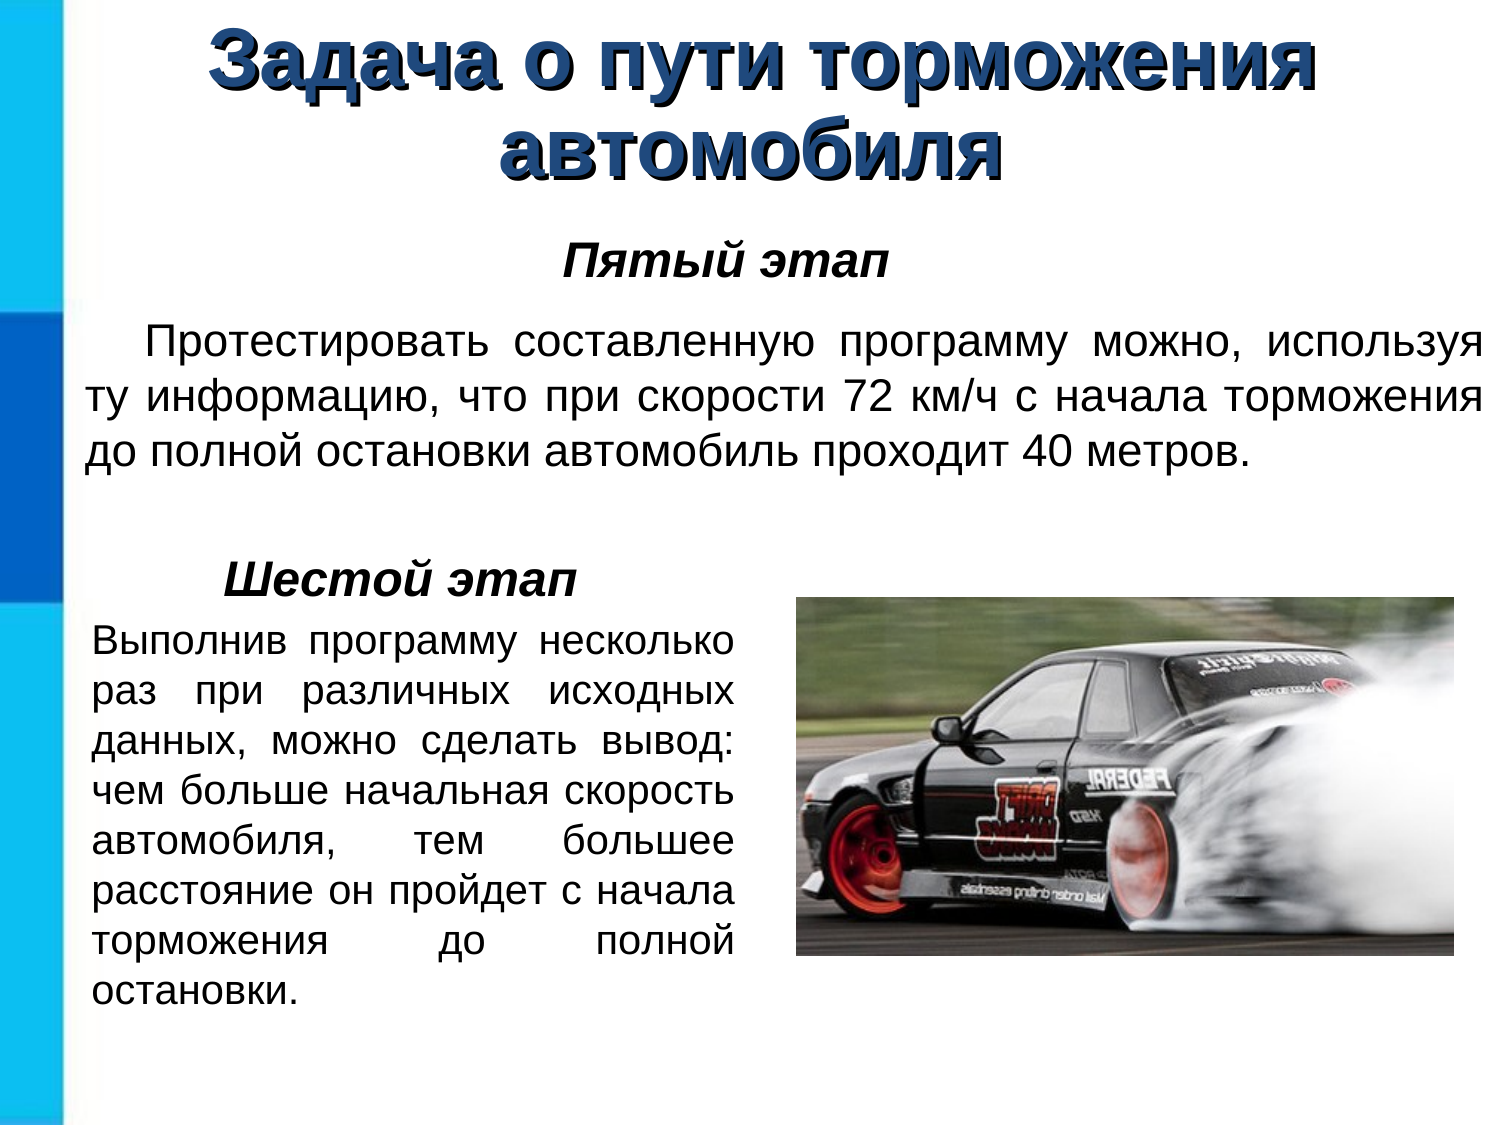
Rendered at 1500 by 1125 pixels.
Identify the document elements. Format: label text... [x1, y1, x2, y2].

text_box Выполнив программу несколько раз при различных исходных данных, можно сделать вывод: чем больше начальная скорость автомобиля, тем большее расстояние он пройдет с начала торможения до полной остановки. [76, 538, 751, 1021]
text_box Шестой этап [140, 538, 661, 615]
text_box Пятый этап [466, 219, 987, 296]
picture [0, 0, 1500, 1125]
text_box Задача о пути торможения автомобиля [100, 27, 1426, 182]
text_box Протестировать составленную программу можно, используя ту информацию, что при скорости 72 км/ч с начала торможения до полной остановки автомобиль проходит 40 метров. [70, 302, 1500, 484]
